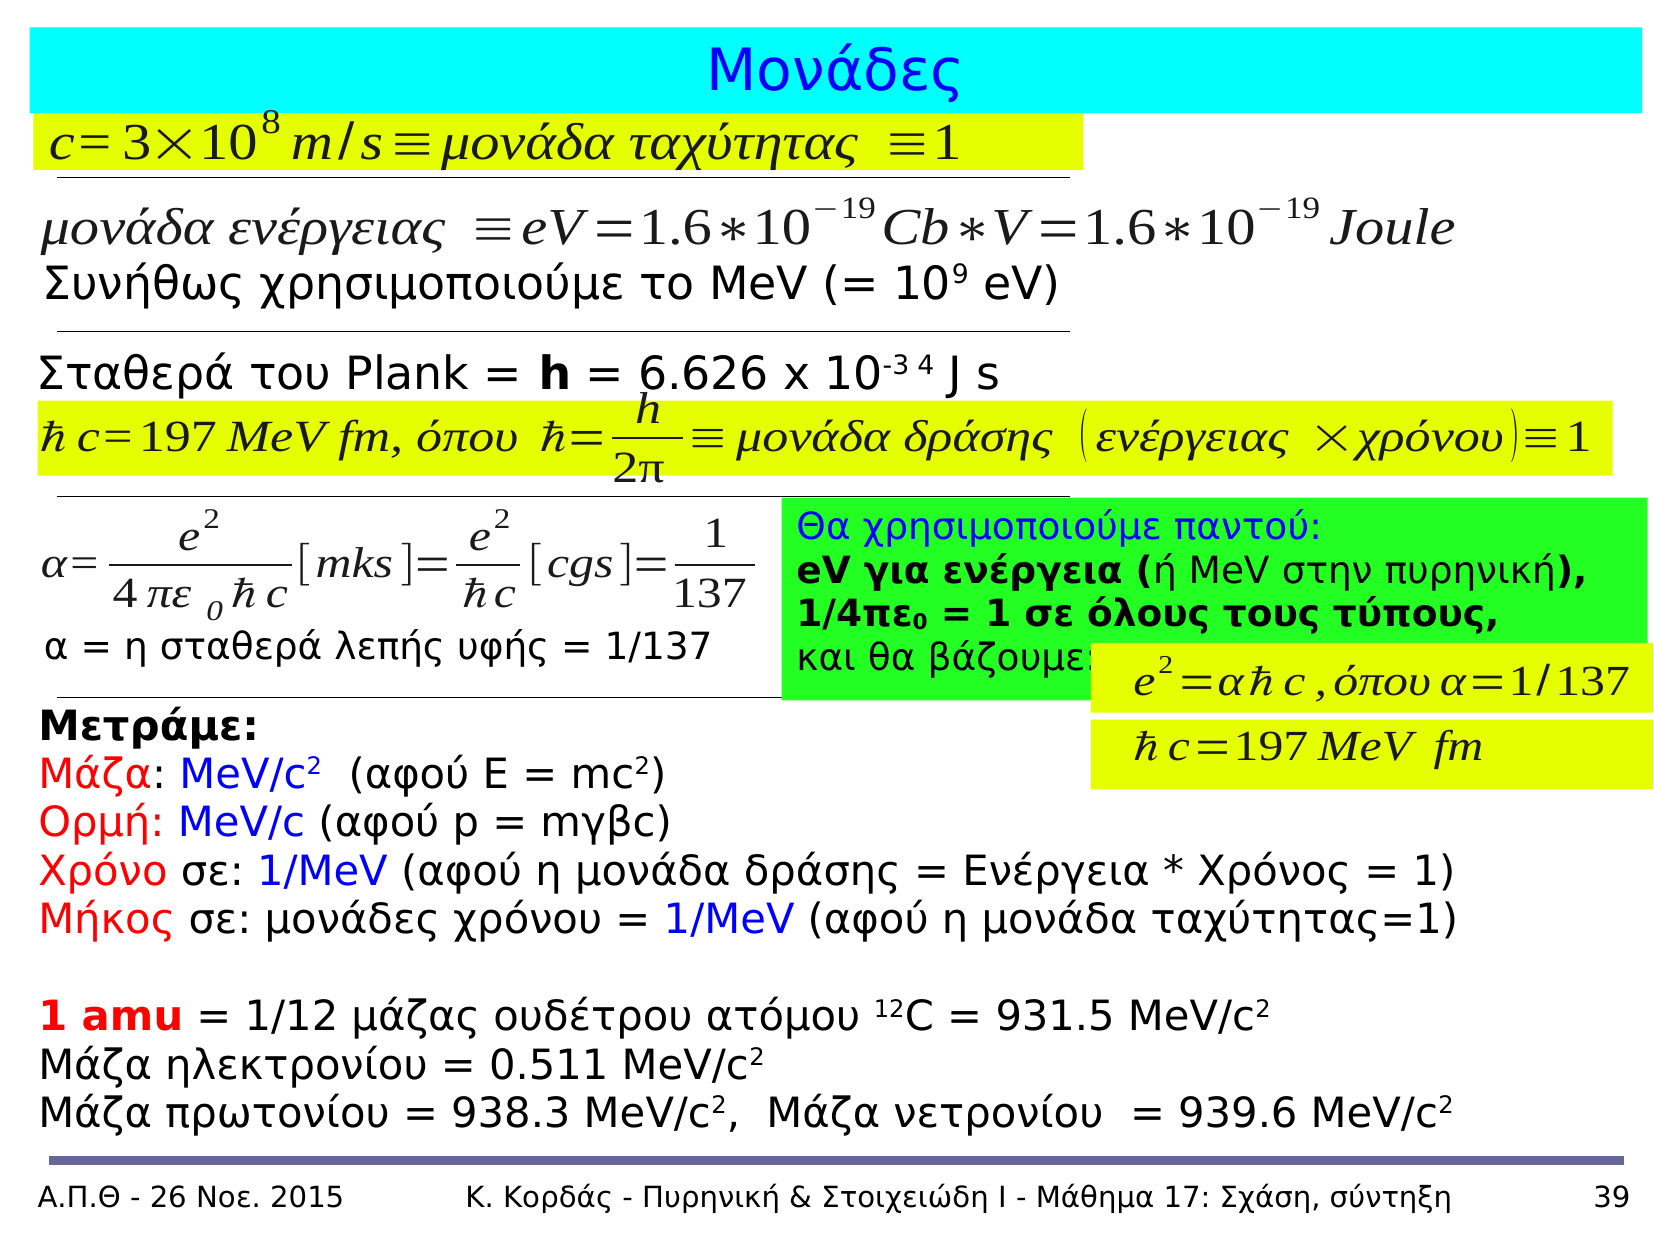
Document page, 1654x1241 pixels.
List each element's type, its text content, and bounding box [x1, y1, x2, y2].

text_box Σταθερά του Plank = h = 6.626 x 10-3 4 J s [21, 339, 1016, 410]
chart [27, 381, 1609, 497]
text_box Μετράμε: Μάζα: MeV/c2 (αφού Ε = mc2) Ορμή: MeV/c (αφού p = mγβc) Χρόνο σε: 1/MeV (αφού η μονάδα δράσης = Ενέργεια * Xρόνος = 1) Μήκος σε: μονάδες χρόνου = 1/MeV (αφού η μονάδα ταχύτητας=1) 1 amu = 1/12 μάζας ουδέτρου ατόμου 12C = 931.5 MeV/c2 Mάζα ηλεκτρονίου = 0.511 MeV/c2 Μάζα πρωτονίου = 938.3 MeV/c2, Μάζα νετρονίου = 939.6 MeV/c2 [23, 693, 1639, 1154]
title Μονάδες [29, 27, 1643, 114]
text_box α = η σταθερά λεπής υφής = 1/137 [29, 617, 753, 677]
text_box Συνήθως χρησιμοποιούμε το MeV (= 109 eV) [27, 249, 1453, 319]
text_box [1090, 719, 1654, 790]
text_box [1609, 400, 1613, 476]
chart [34, 100, 983, 173]
chart [1120, 720, 1502, 773]
chart [1120, 649, 1647, 708]
chart [22, 189, 1480, 260]
text_box [983, 114, 1084, 170]
text_box [1090, 642, 1654, 713]
text_box Θα χρησιμοποιούμε παντού: eV για ενέργεια (ή MeV στην πυρηνική), 1/4πε0 = 1 σε όλους τους τύπους, και θα βάζουμε: [781, 497, 1648, 701]
chart [28, 501, 776, 629]
